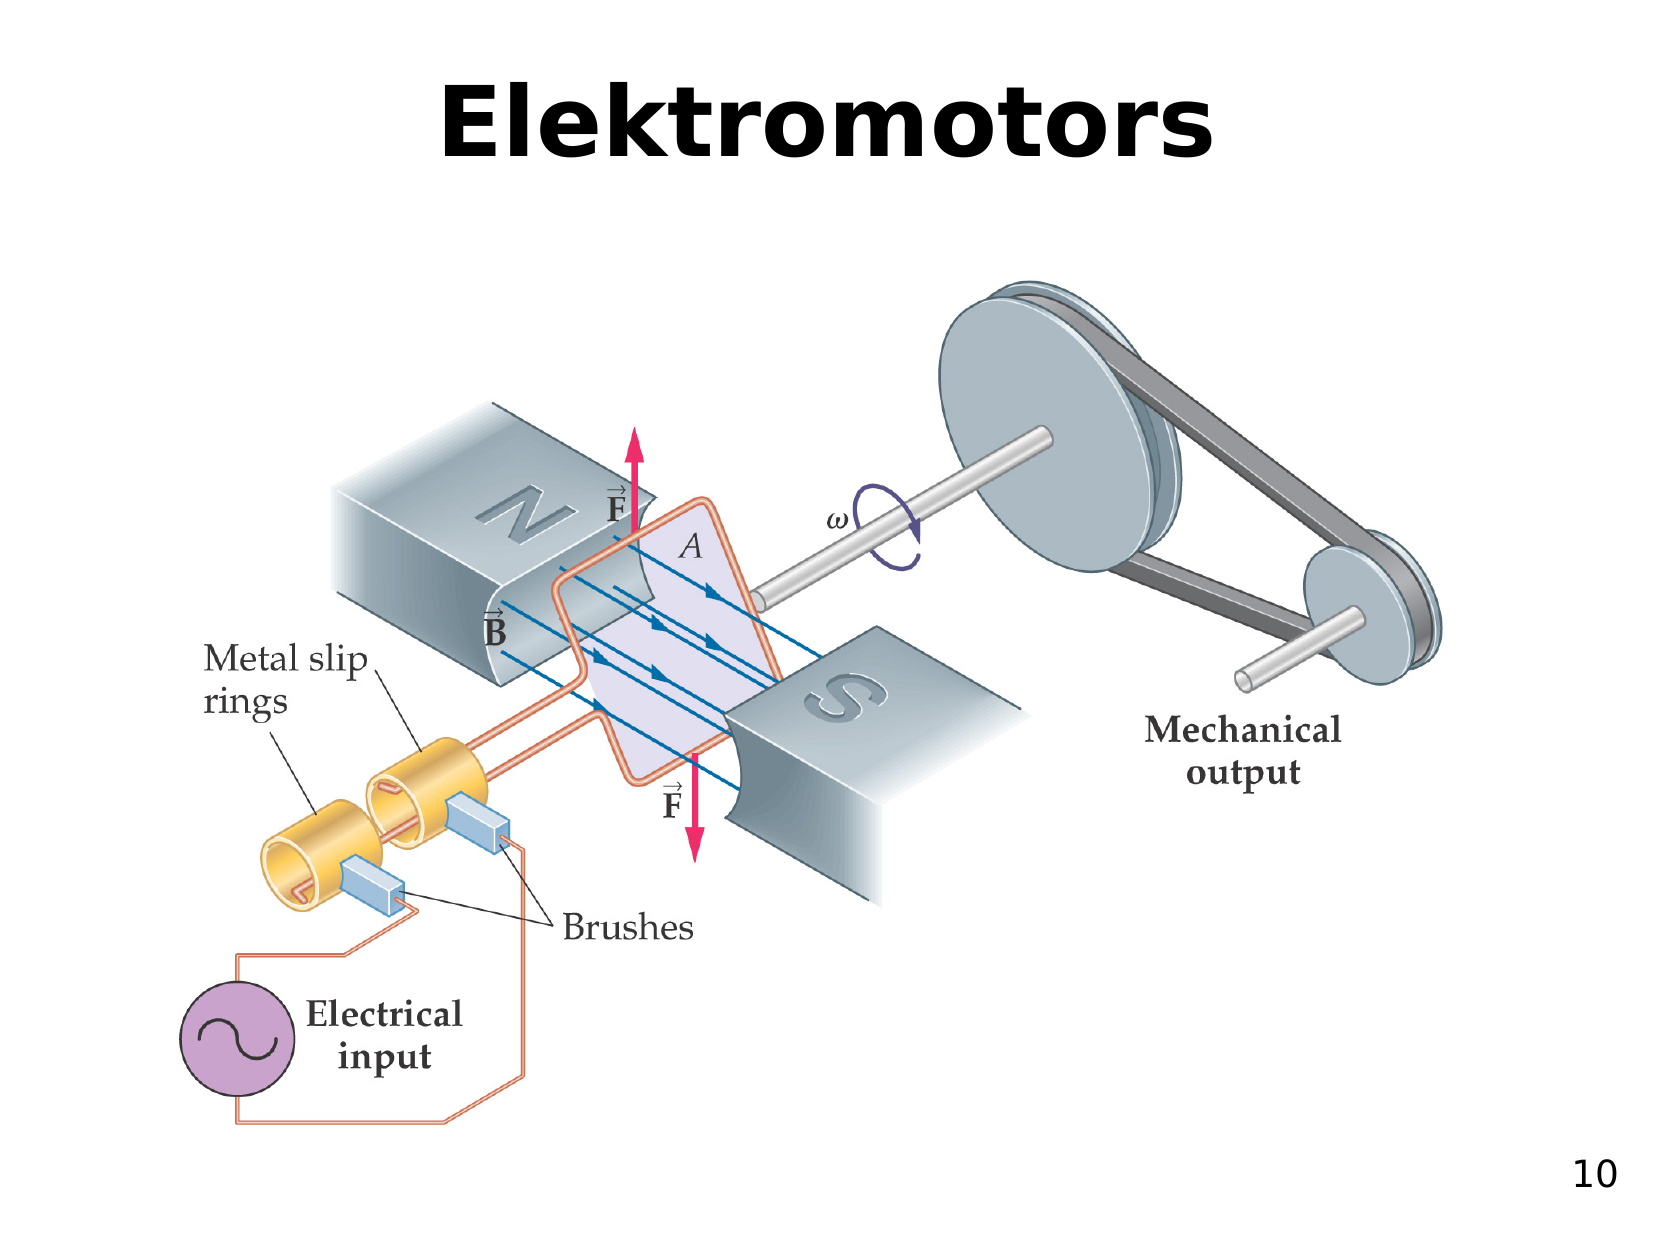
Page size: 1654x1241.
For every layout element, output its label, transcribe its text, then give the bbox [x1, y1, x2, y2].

title Elektromotors [82, 49, 1571, 196]
picture [170, 224, 1451, 1186]
